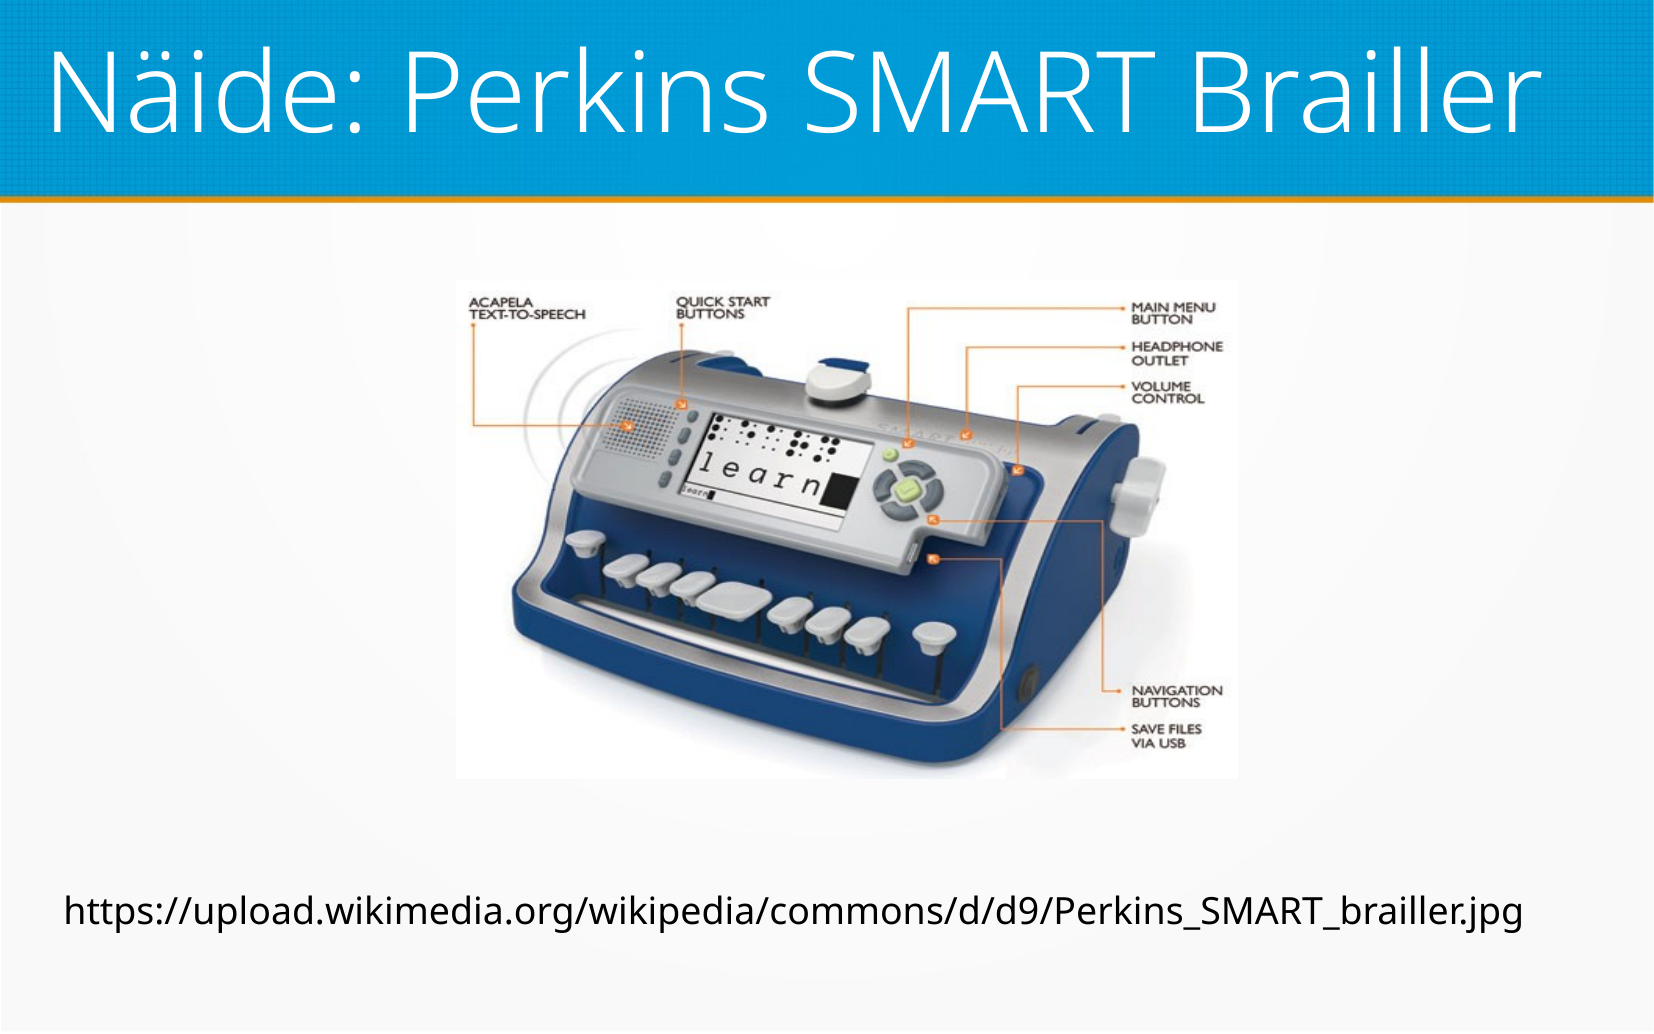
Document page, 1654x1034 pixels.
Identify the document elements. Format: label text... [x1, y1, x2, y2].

picture [0, 195, 1654, 1034]
title Näide: Perkins SMART Brailler [43, 0, 1619, 166]
text_box https://upload.wikimedia.org/wikipedia/commons/d/d9/Perkins_SMART_brailler.jpg [57, 862, 1654, 959]
